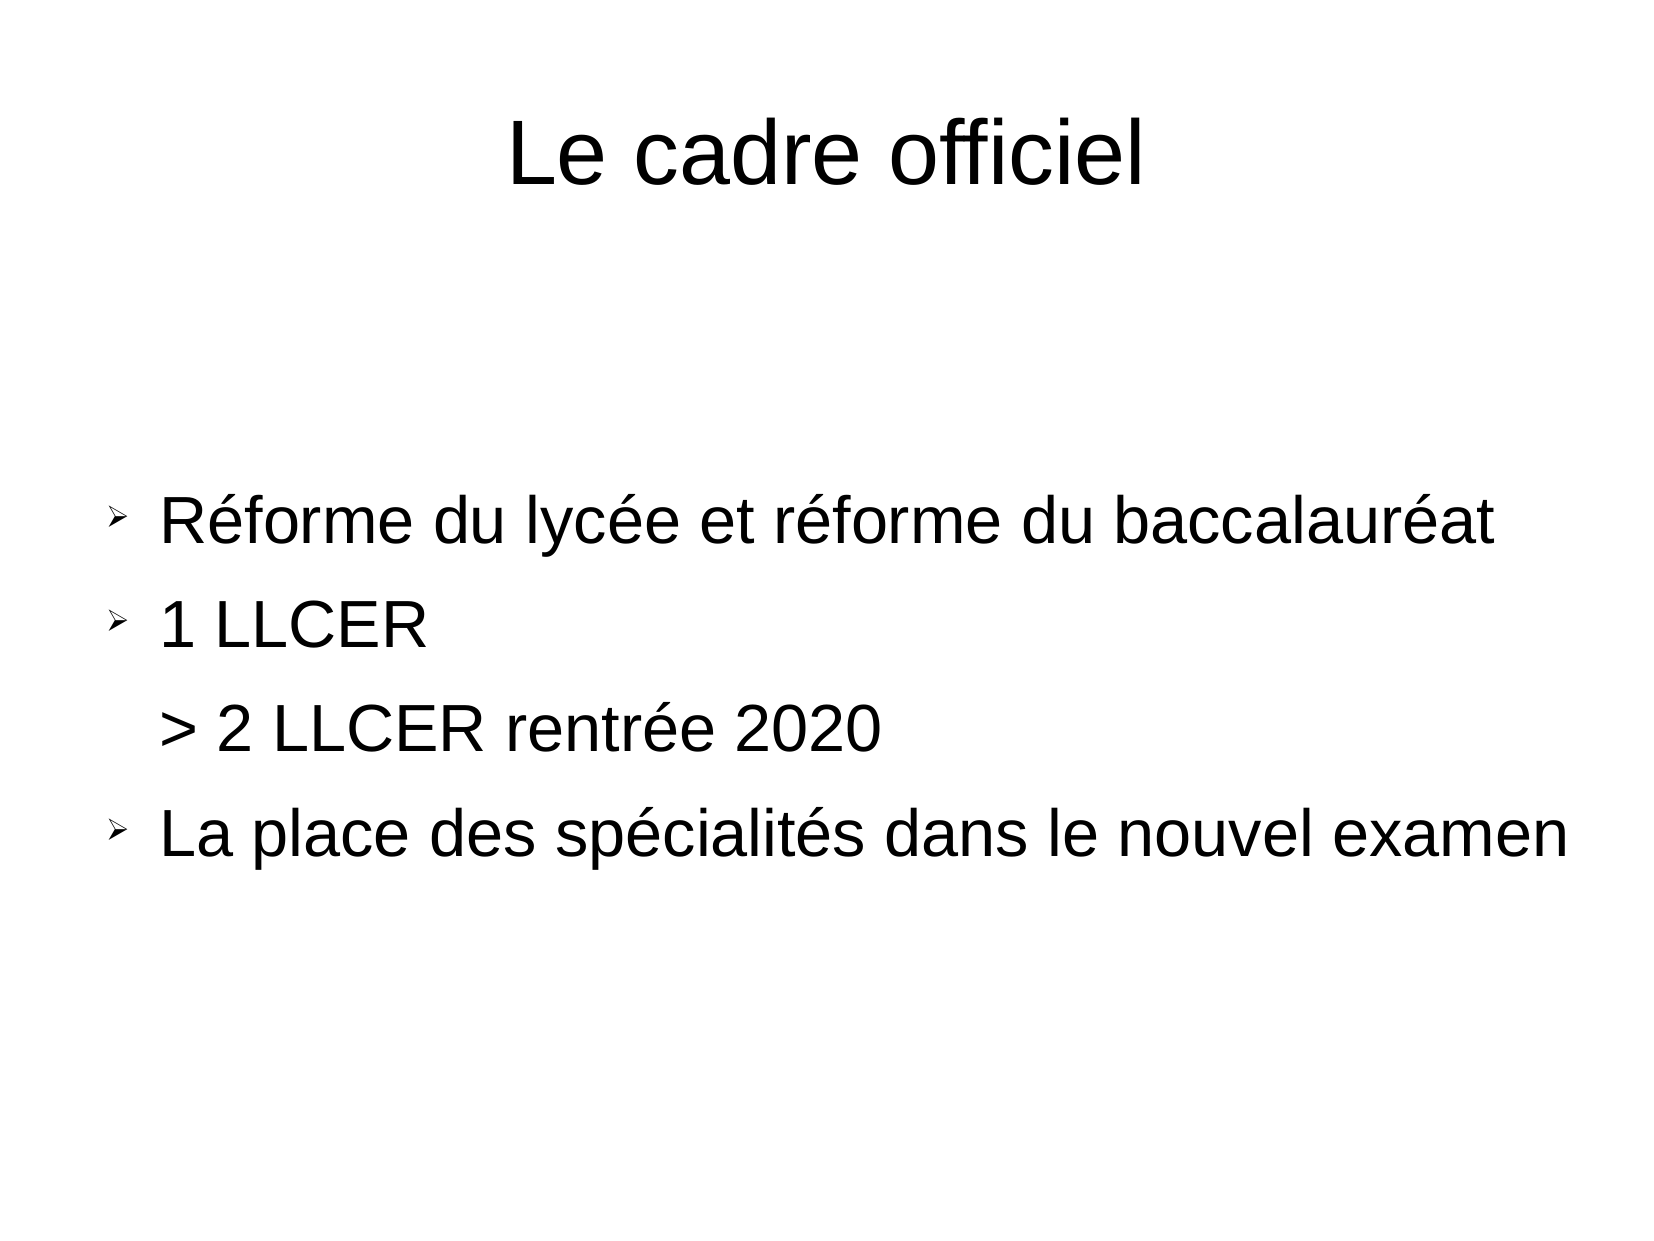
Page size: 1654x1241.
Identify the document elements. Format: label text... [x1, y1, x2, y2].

title Le cadre officiel [82, 49, 1571, 257]
list Réforme du lycée et réforme du baccalauréat 1 LLCER > 2 LLCER rentrée 2020 La place des spécialités dans le nouvel examen [88, 274, 1577, 1184]
